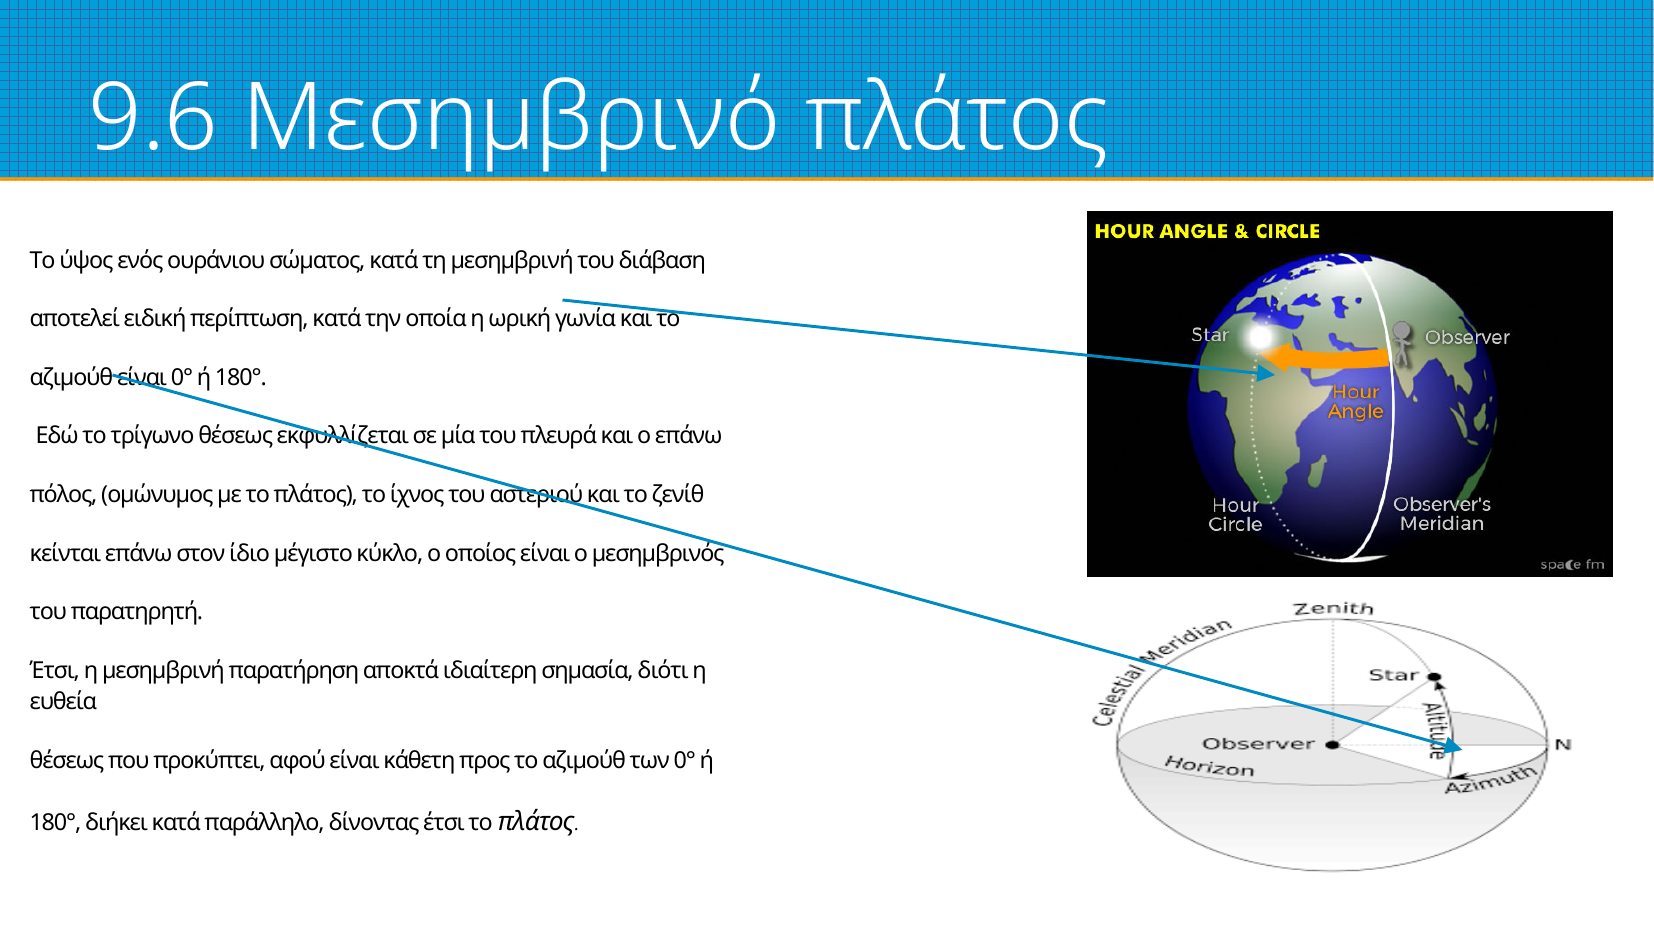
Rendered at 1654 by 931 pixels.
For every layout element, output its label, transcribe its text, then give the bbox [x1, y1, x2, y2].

picture [1087, 211, 1613, 577]
list Το ύψος ενός ουράνιου σώματος, κατά τη μεσημβρινή του διάβαση αποτελεί ειδική περίπτωση, κατά την οποία η ωρική γωνία και το αζιμούθ είναι 0° ή 180°. Εδώ το τρίγωνο θέσεως εκφυλλίζεται σε μία του πλευρά και ο επάνω πόλος, (ομώνυμος με το πλάτος), το ίχνος του αστεριού και το ζενίθ κείνται επάνω στον ίδιο μέγιστο κύκλο, ο οποίος είναι ο μεσημβρινός του παρατηρητή. Έτσι, η μεσημβρινή παρατήρηση αποκτά ιδιαίτερη σημασία, διότι η ευθεία θέσεως που προκύπτει, αφού είναι κάθετη προς το αζιμούθ των 0° ή 180°, διήκει κατά παράλληλο, δίνοντας έτσι το πλάτος. [29, 187, 751, 863]
title 9.6 Μεσημβρινό πλάτος [88, 14, 1565, 178]
picture [1087, 599, 1576, 875]
